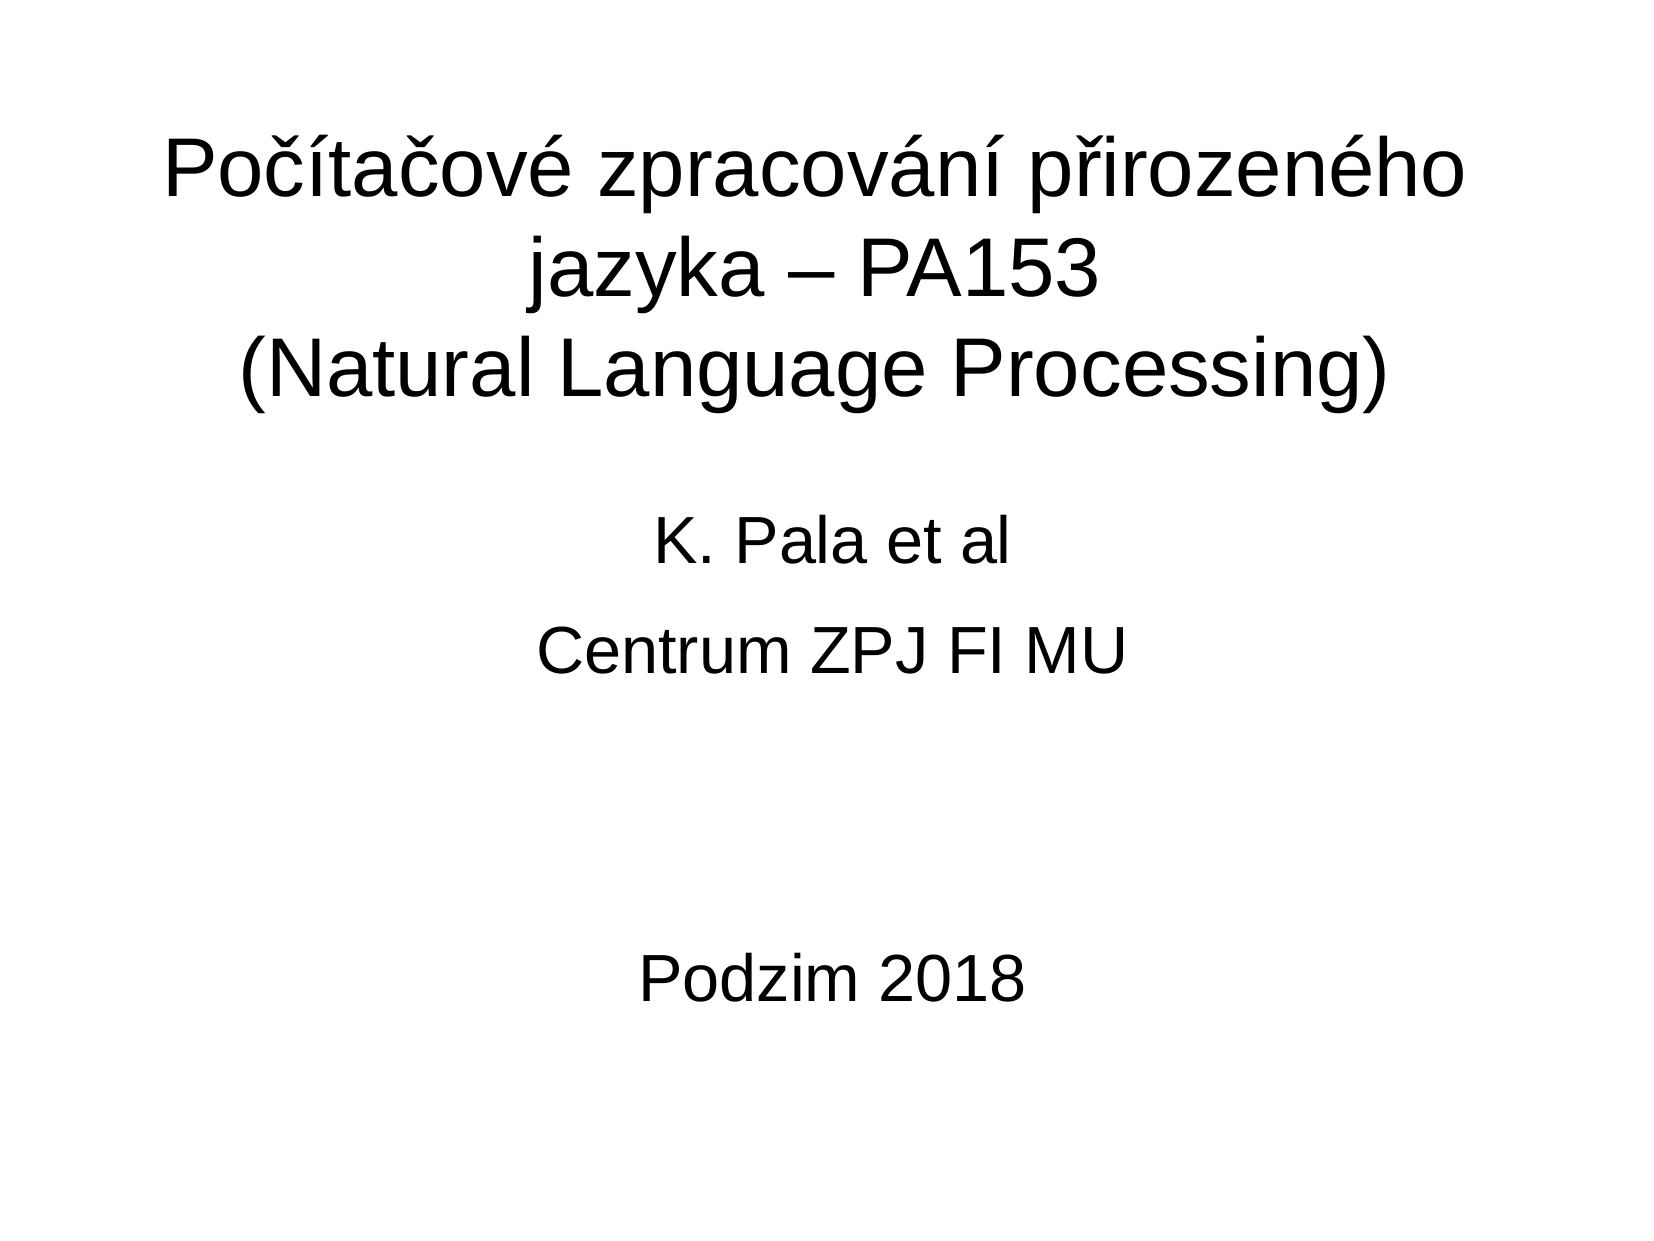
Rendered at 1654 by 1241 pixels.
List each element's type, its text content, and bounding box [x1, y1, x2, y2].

subtitle K. Pala et al Centrum ZPJ FI MU Podzim 2018 [88, 354, 1577, 1159]
title Počítačové zpracování přirozeného jazyka – PA153 (Natural Language Processing) [59, 13, 1571, 355]
